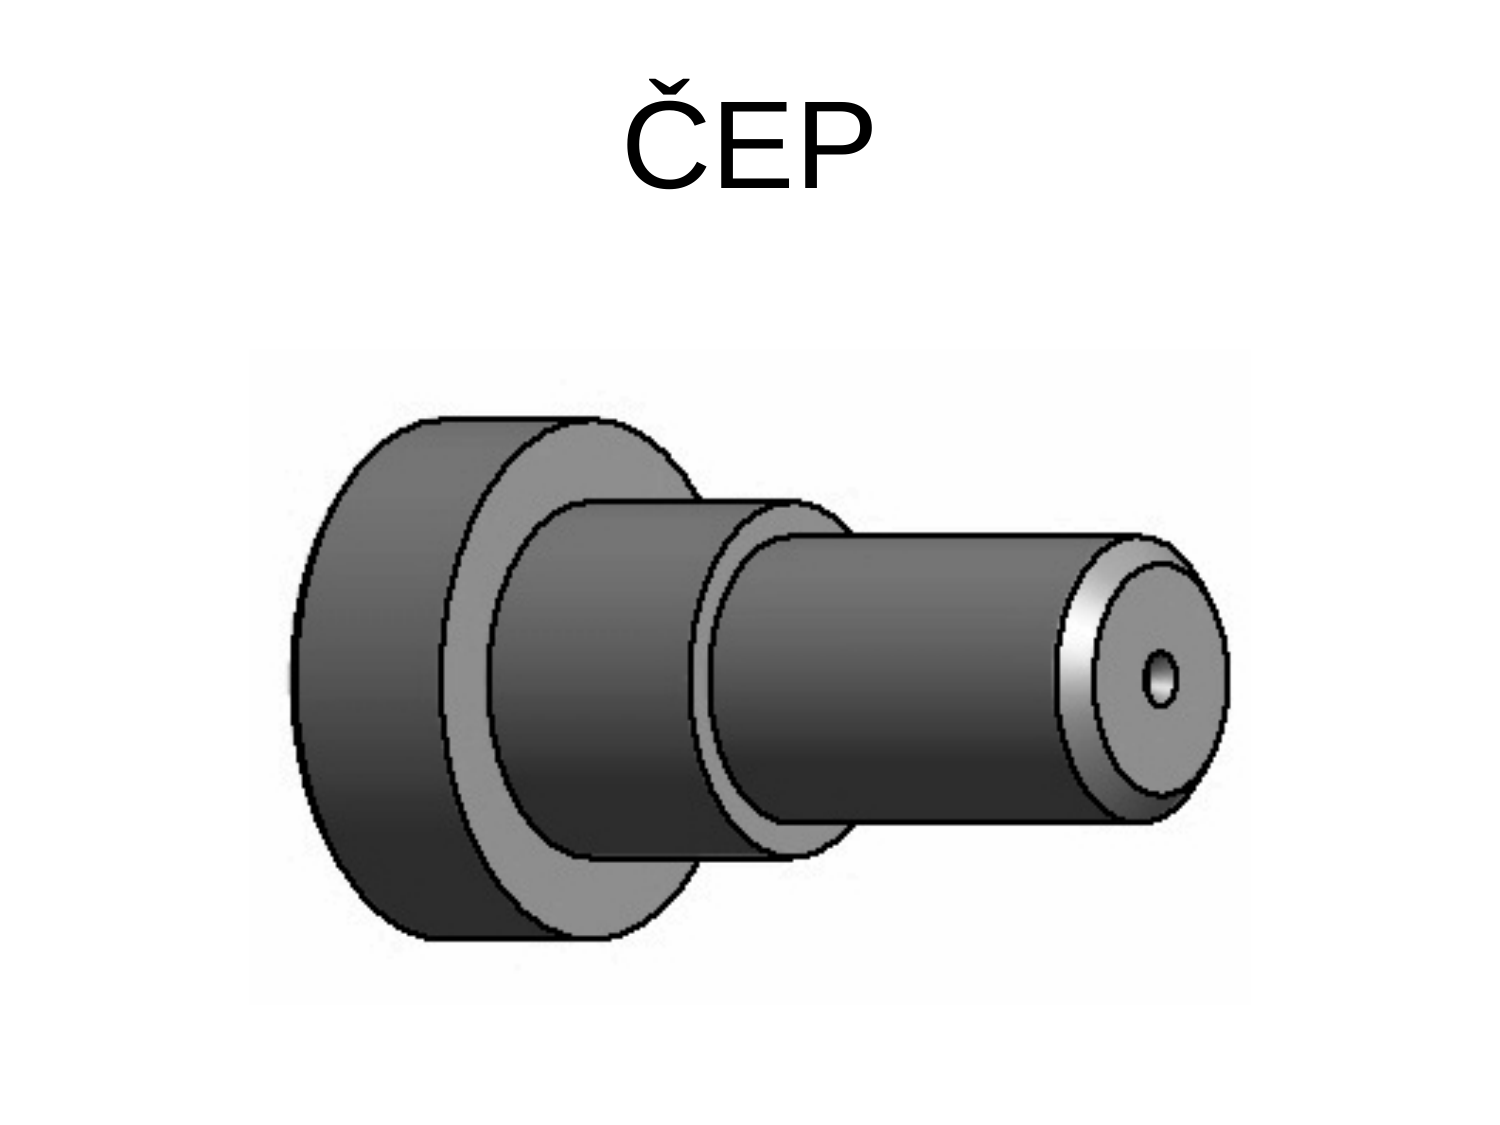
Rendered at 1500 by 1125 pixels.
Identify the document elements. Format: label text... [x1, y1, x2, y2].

title ČEP [75, 45, 1426, 233]
picture [249, 350, 1251, 1005]
